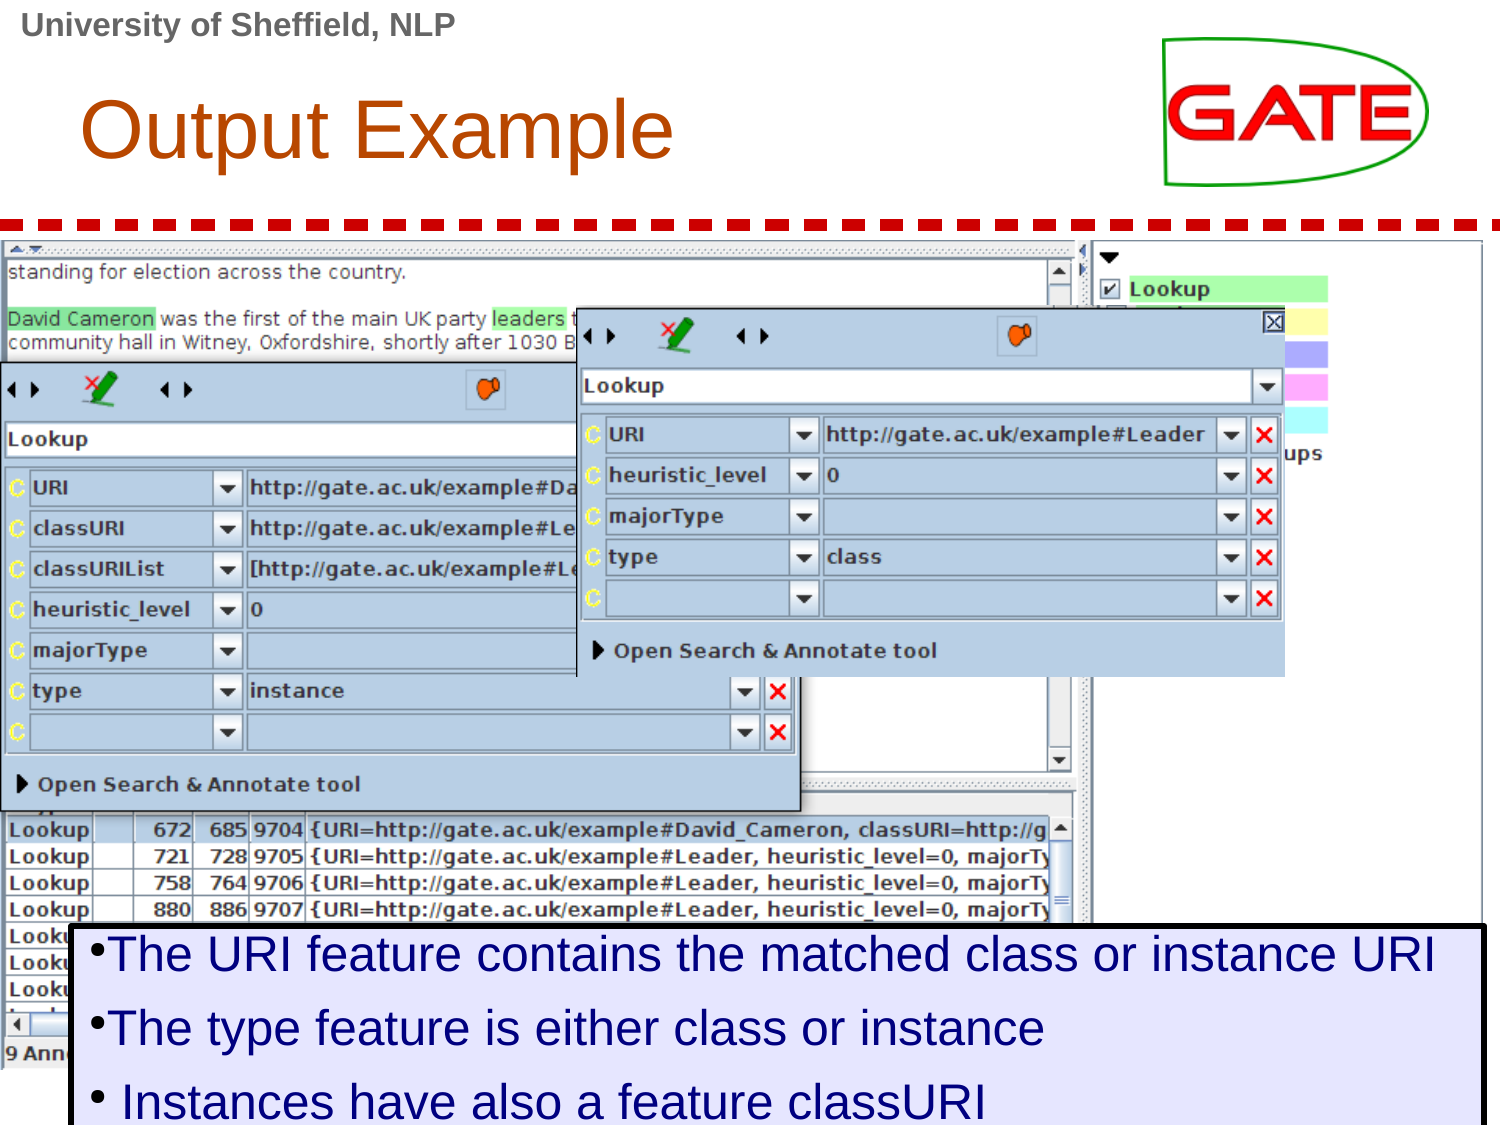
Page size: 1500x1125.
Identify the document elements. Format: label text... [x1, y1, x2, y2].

picture [1162, 37, 1429, 187]
title Output Example [79, 62, 1149, 197]
text_box The URI feature contains the matched class or instance URI The type feature is either class or instance Instances have also a feature classURI [71, 926, 1485, 1125]
picture [0, 240, 1483, 1070]
